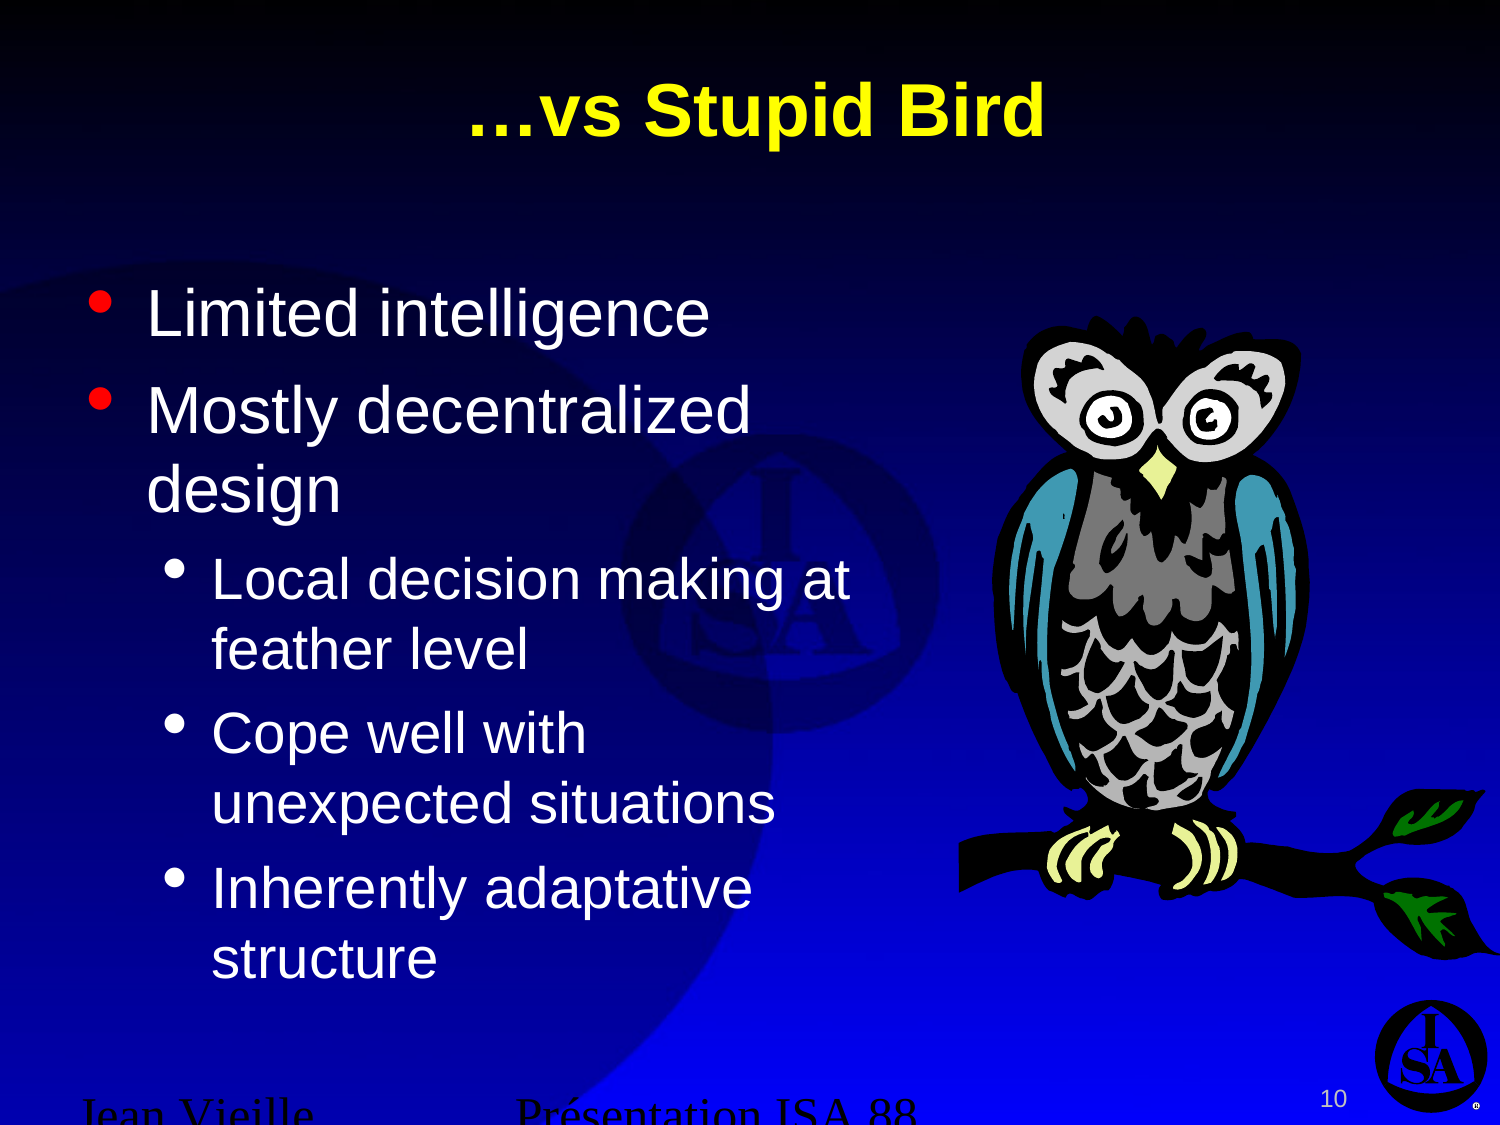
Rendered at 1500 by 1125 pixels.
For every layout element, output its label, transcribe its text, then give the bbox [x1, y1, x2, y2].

picture [830, 1103, 841, 1118]
picture [828, 1121, 843, 1125]
list Limited intelligence Mostly decentralized design Local decision making at feather level Cope well with unexpected situations Inherently adaptative structure [74, 262, 906, 1094]
picture [899, 1101, 910, 1114]
picture [607, 1110, 617, 1118]
picture [124, 1120, 133, 1125]
picture [745, 1111, 754, 1125]
picture [631, 1111, 640, 1125]
title …vs Stupid Bird [75, 12, 1438, 201]
picture [718, 1110, 731, 1125]
picture [898, 1116, 911, 1125]
picture [0, 0, 1500, 1125]
picture [565, 1110, 575, 1118]
picture [148, 1111, 157, 1125]
picture [102, 1110, 112, 1118]
picture [873, 1116, 886, 1125]
picture [298, 1110, 308, 1118]
picture [668, 1120, 677, 1125]
picture [524, 1101, 535, 1117]
picture [234, 1110, 244, 1118]
picture [874, 1101, 885, 1114]
